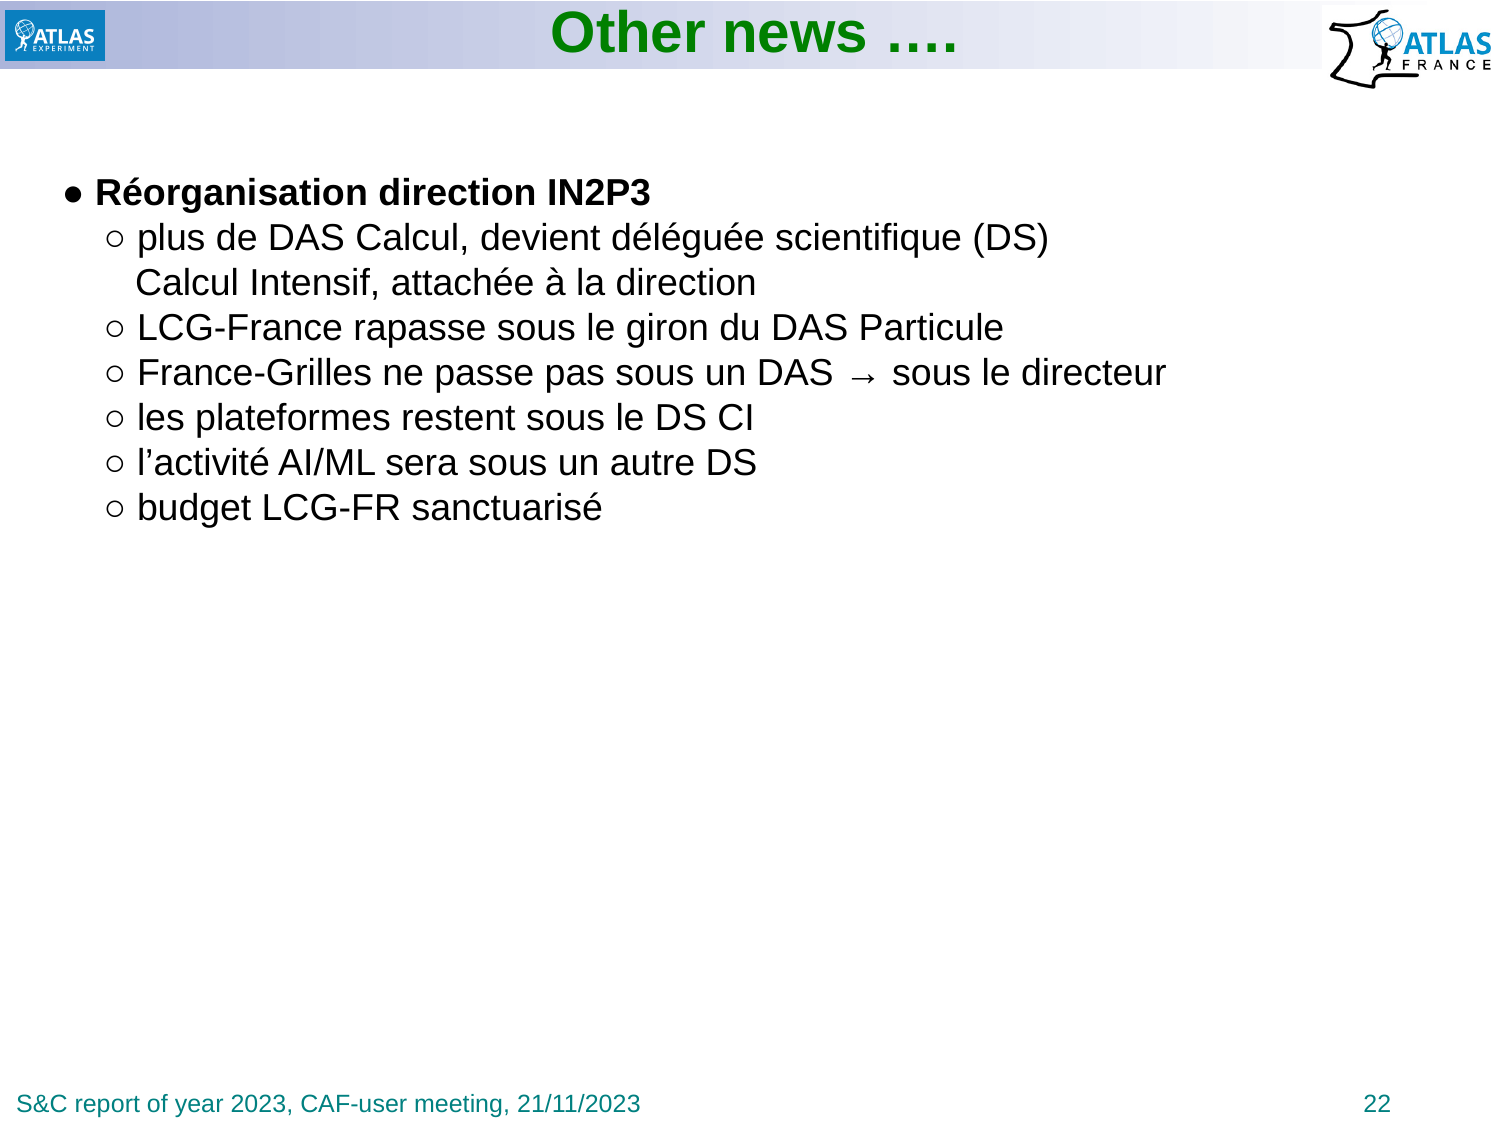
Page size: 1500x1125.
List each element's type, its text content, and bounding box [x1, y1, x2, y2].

text_box ● Réorganisation direction IN2P3 ○ plus de DAS Calcul, devient déléguée scientifique (DS) Calcul Intensif, attachée à la direction ○ LCG-France rapasse sous le giron du DAS Particule ○ France-Grilles ne passe pas sous un DAS → sous le directeur ○ les plateformes restent sous le DS CI ○ l’activité AI/ML sera sous un autre DS ○ budget LCG-FR sanctuarisé [47, 65, 1500, 865]
text_box Other news …. [7, 0, 1500, 118]
